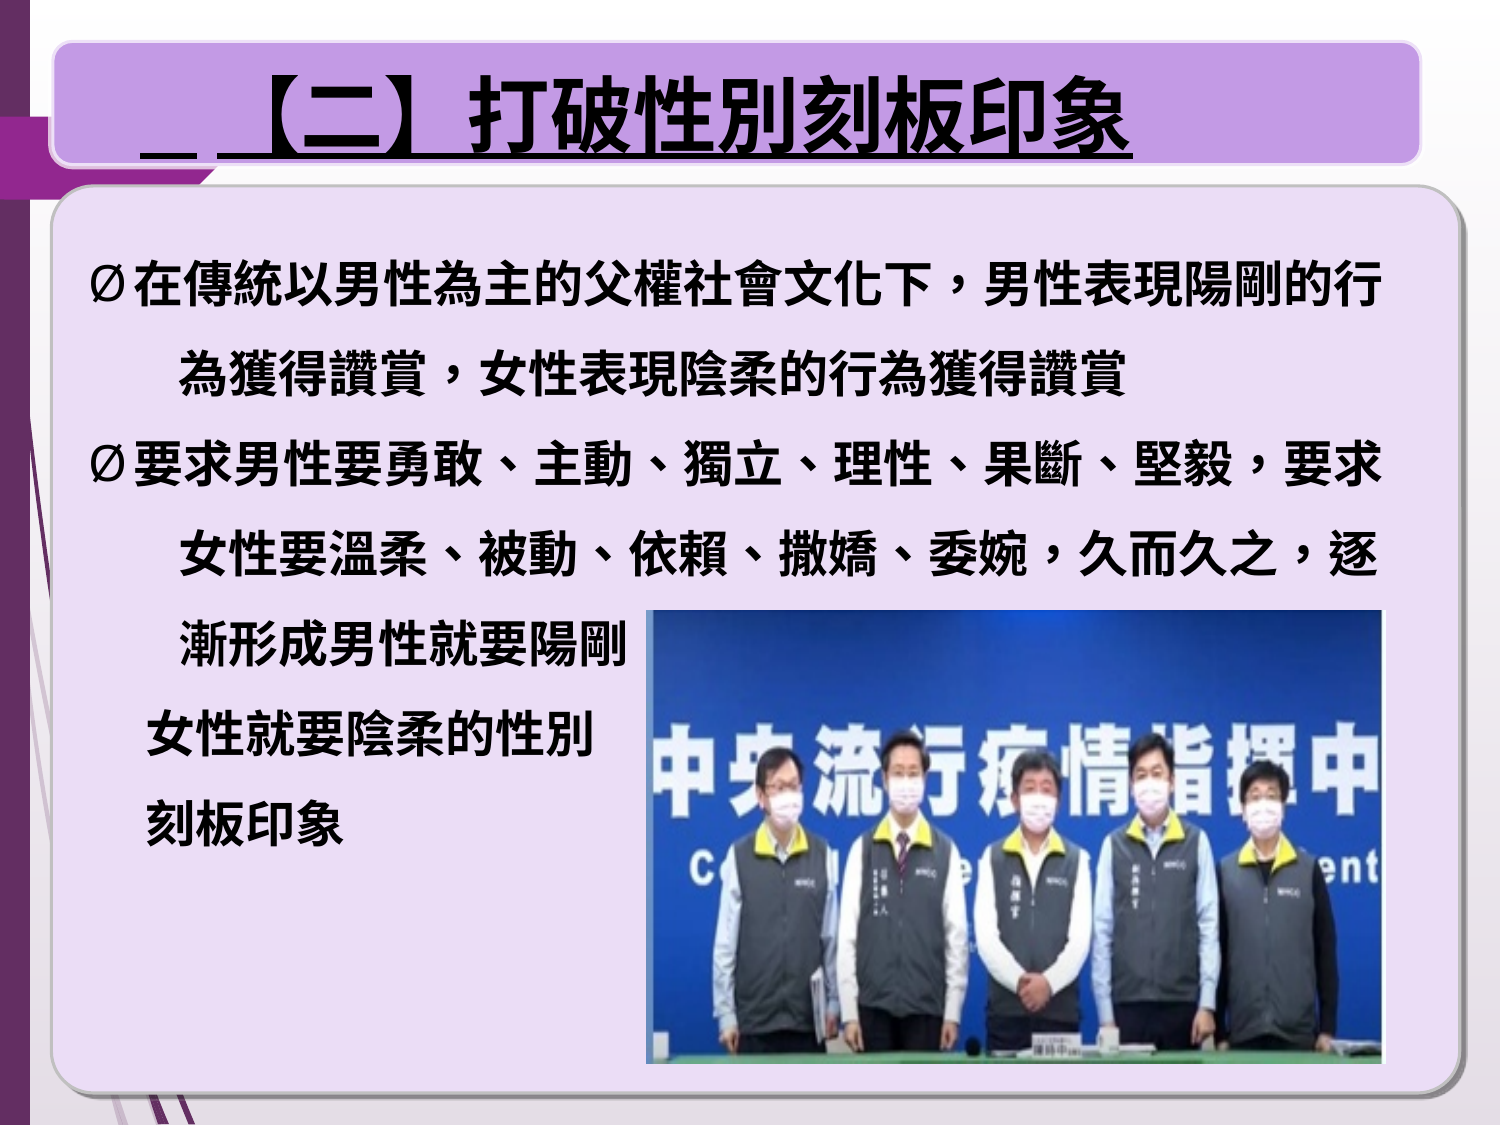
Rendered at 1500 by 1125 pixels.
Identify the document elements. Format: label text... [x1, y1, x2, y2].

text_box [51, 39, 1423, 167]
picture [646, 610, 1386, 1065]
text_box [51, 185, 1460, 1093]
text_box 【二】打破性別刻板印象 [125, 56, 1291, 171]
text_box 在傳統以男性為主的父權社會文化下，男性表現陽剛的行為獲得讚賞，女性表現陰柔的行為獲得讚賞 要求男性要勇敢、主動、獨立、理性、果斷、堅毅，要求女性要溫柔、被動、依賴、撒嬌、委婉，久而久之，逐漸形成男性就要陽剛， 女性就要陰柔的性別 刻板印象 [73, 214, 1400, 867]
